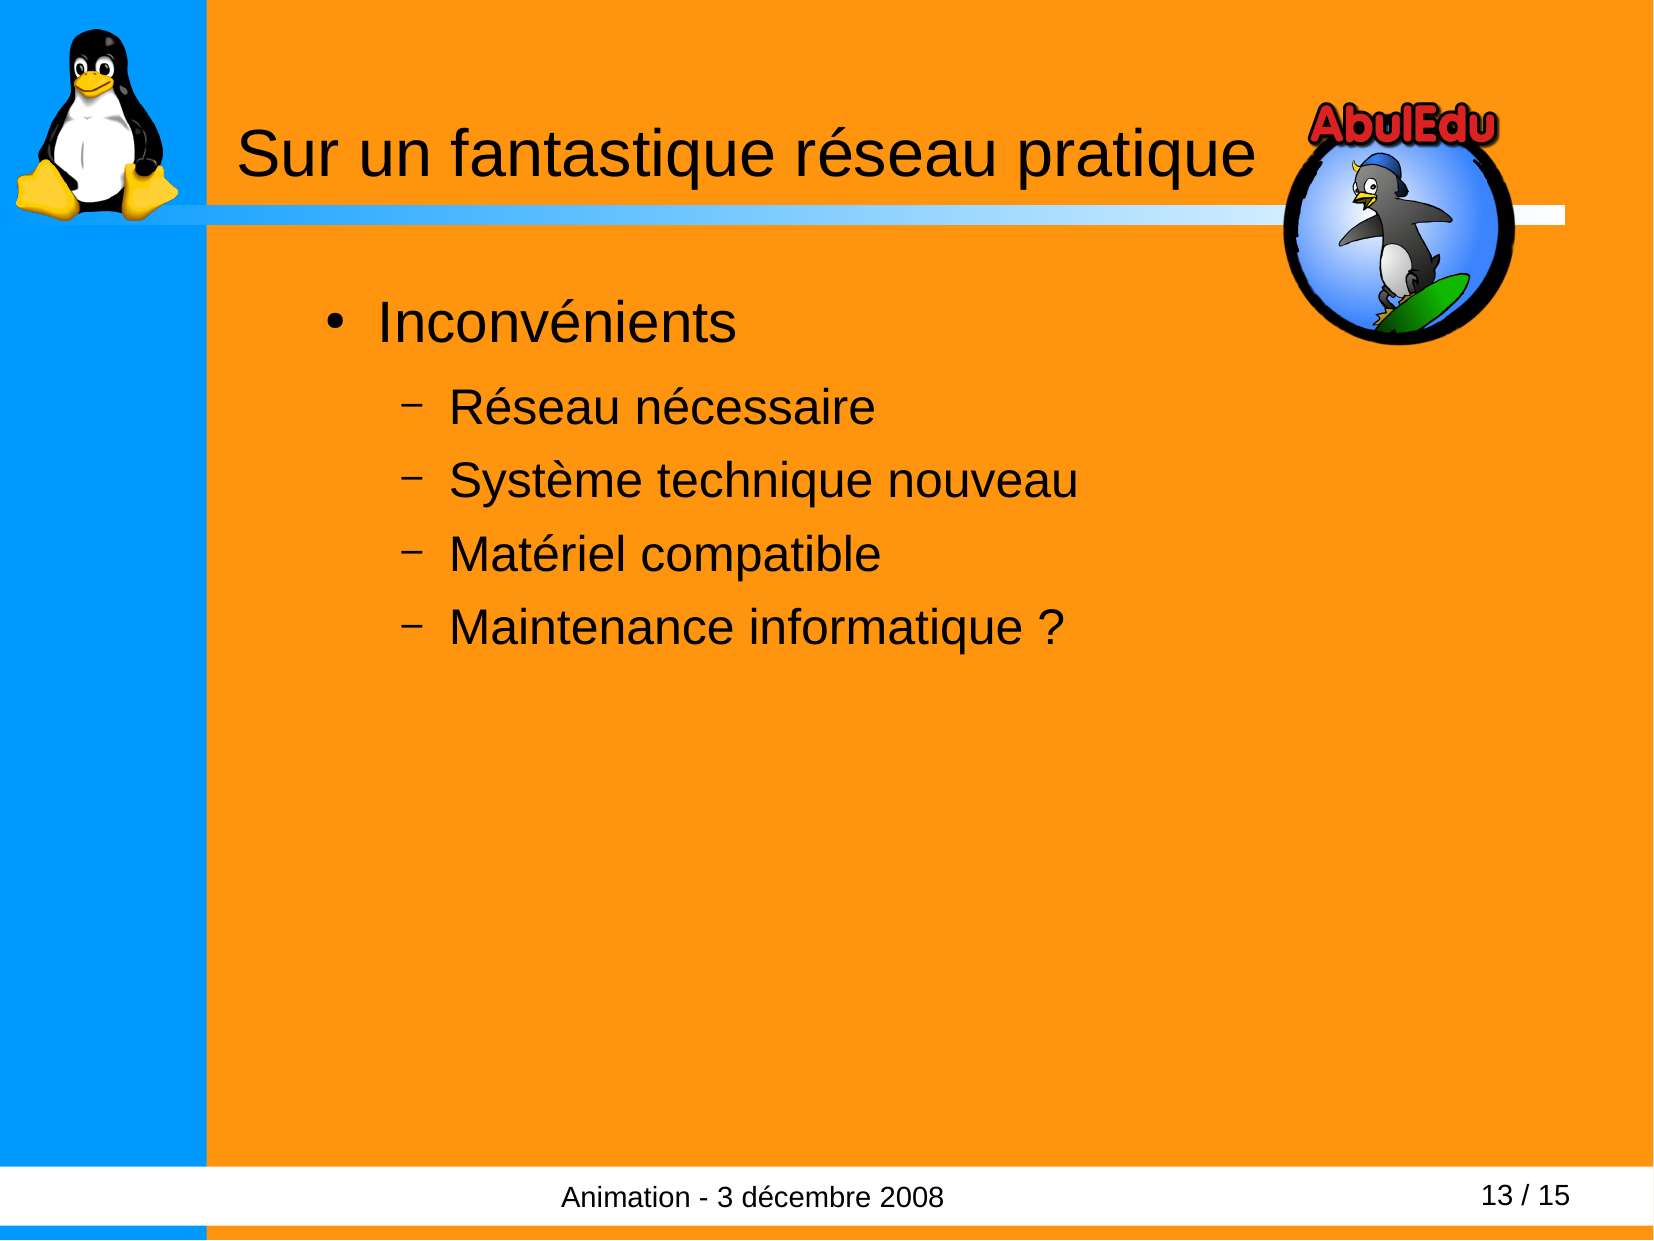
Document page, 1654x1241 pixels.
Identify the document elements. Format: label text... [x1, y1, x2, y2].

title Sur un fantastique réseau pratique [236, 49, 1571, 257]
picture [16, 29, 178, 221]
picture [1269, 88, 1536, 355]
list Inconvénients Réseau nécessaire Système technique nouveau Matériel compatible Maintenance informatique ? [236, 290, 1571, 1109]
